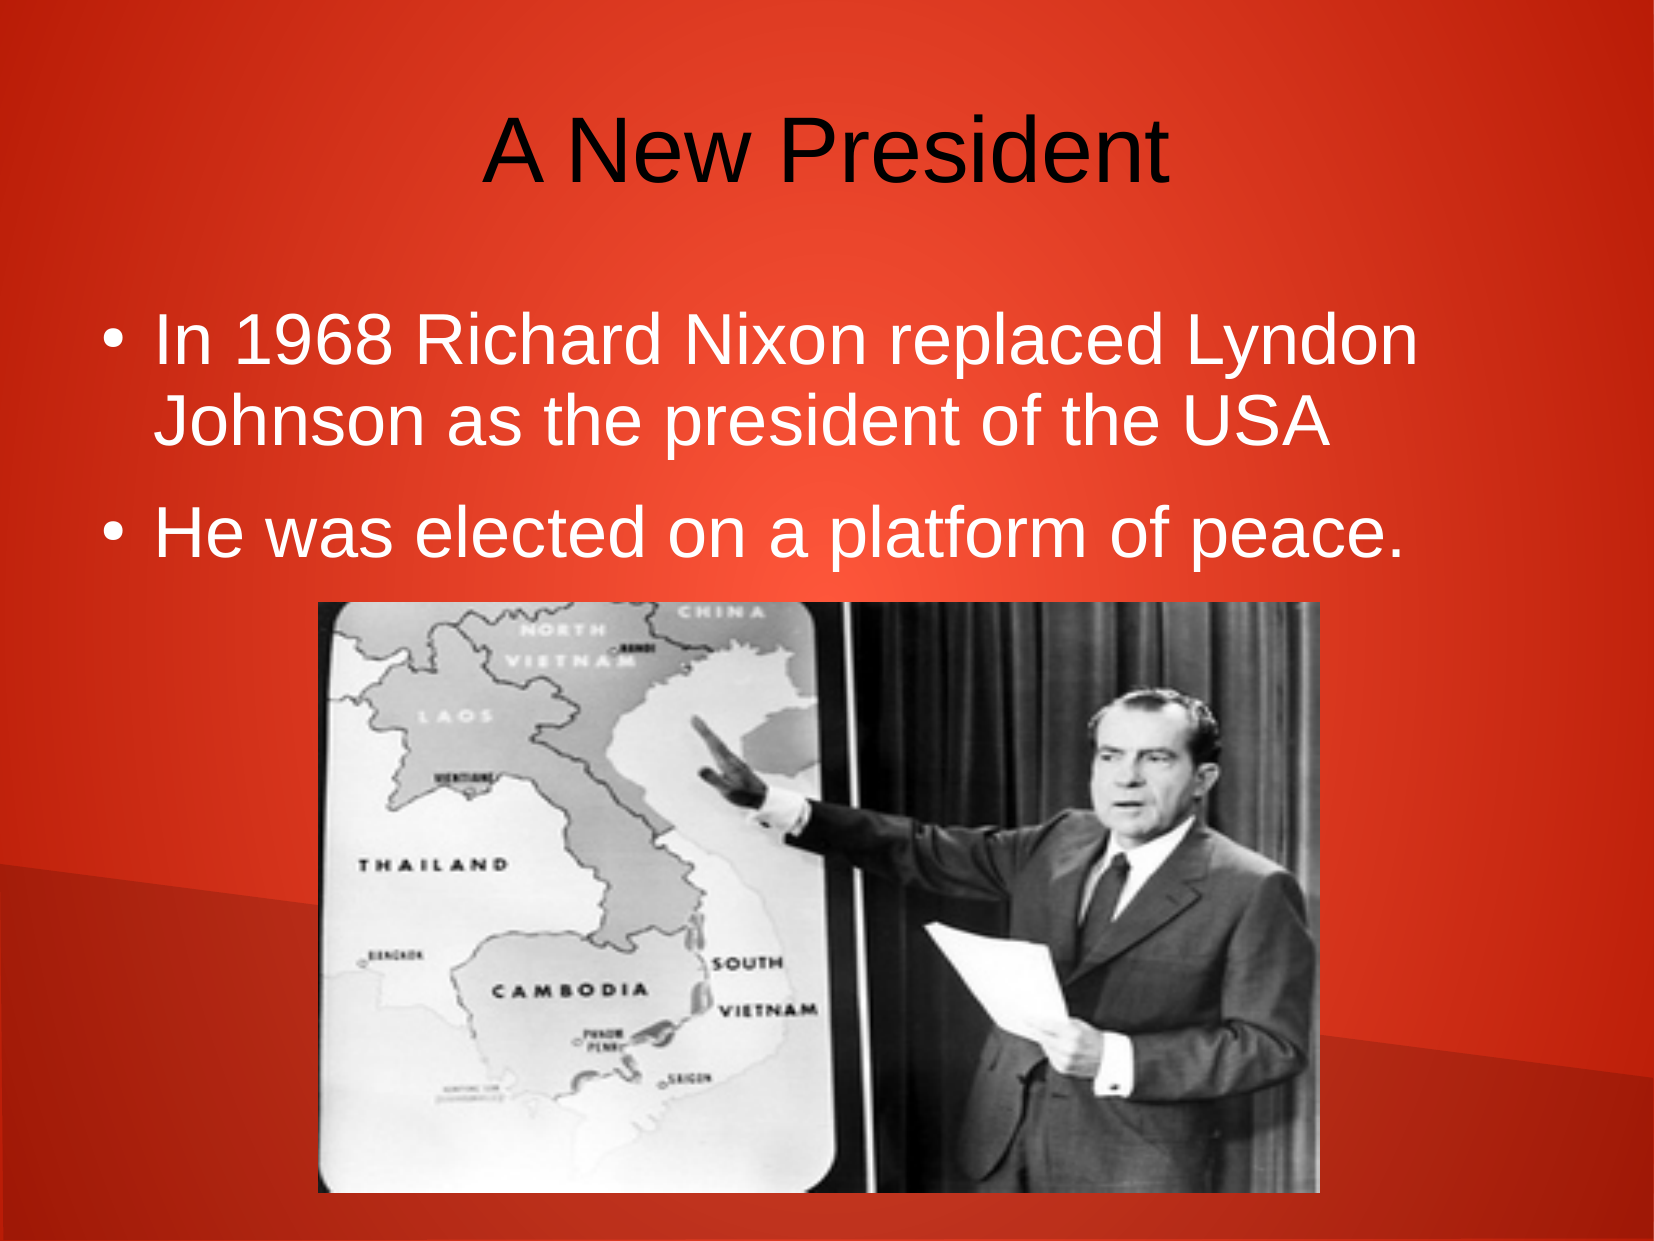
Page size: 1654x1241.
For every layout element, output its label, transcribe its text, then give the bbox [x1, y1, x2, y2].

title A New President [82, 47, 1571, 252]
list In 1968 Richard Nixon replaced Lyndon Johnson as the president of the USA He was elected on a platform of peace. [82, 299, 1571, 1019]
picture [318, 602, 1320, 1193]
